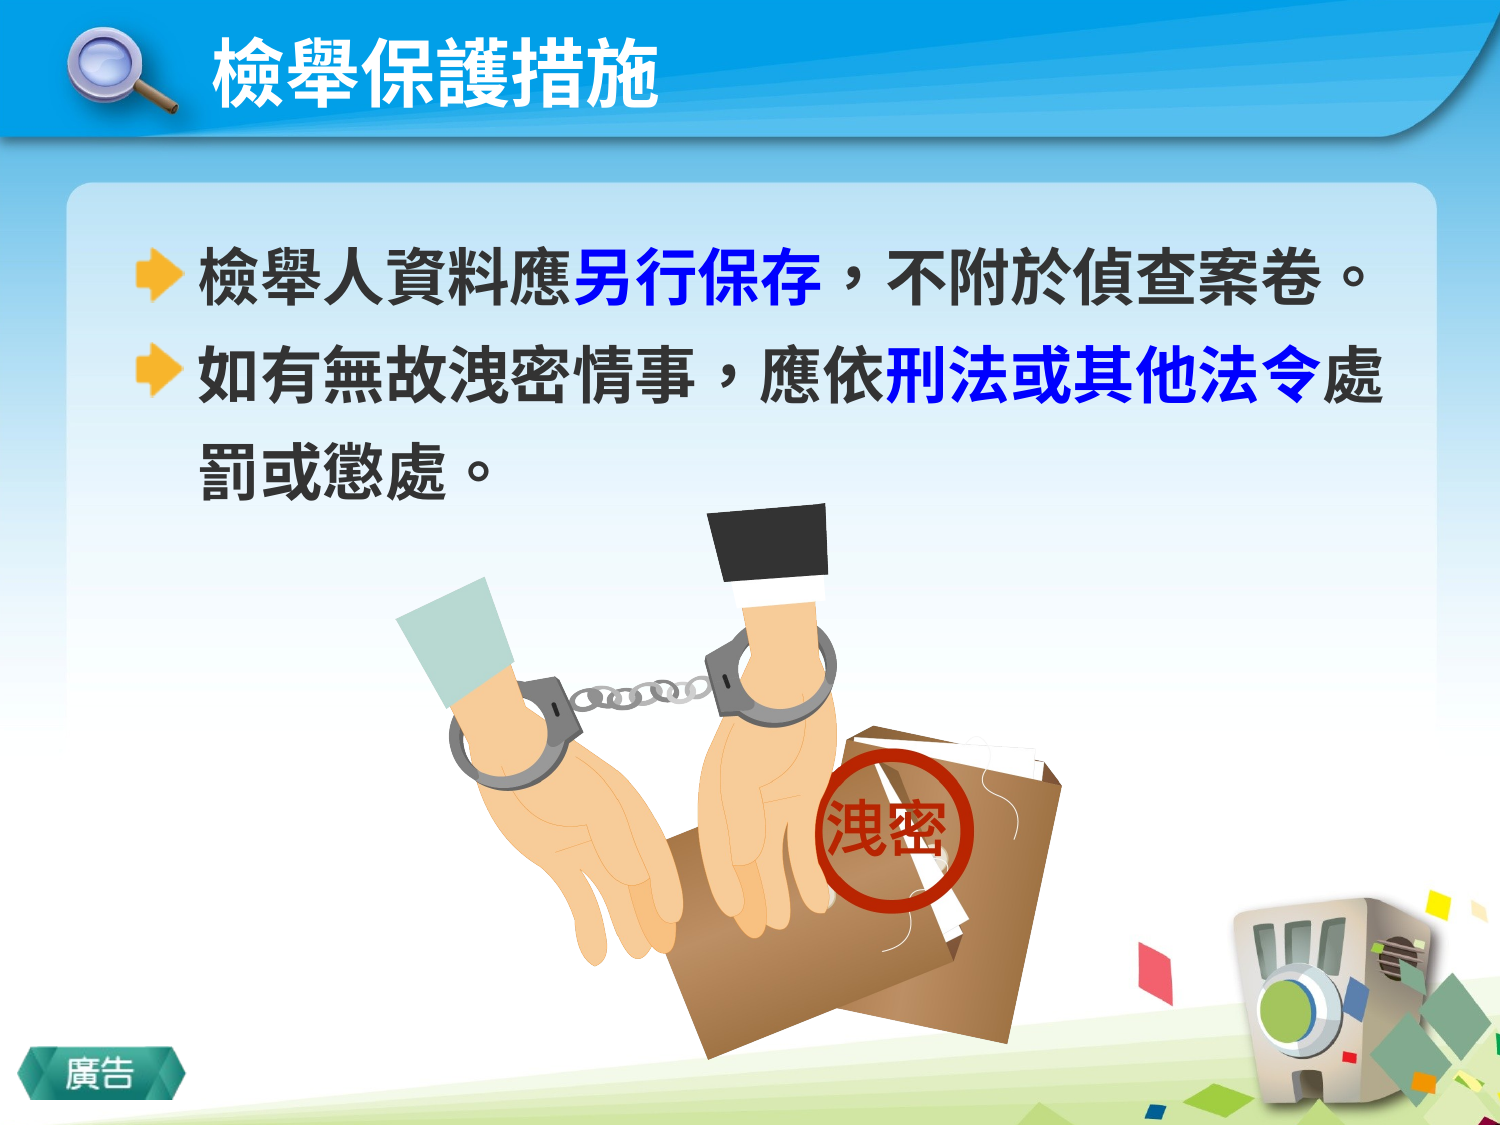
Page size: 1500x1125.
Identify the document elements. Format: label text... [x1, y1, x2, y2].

picture [0, 0, 1500, 1125]
text_box 檢舉保護措施 [195, 18, 680, 125]
picture [67, 27, 179, 114]
text_box 檢舉人資料應另行保存，不附於偵查案卷。 如有無故洩密情事，應依刑法或其他法令處罰或懲處。 [183, 208, 1412, 516]
